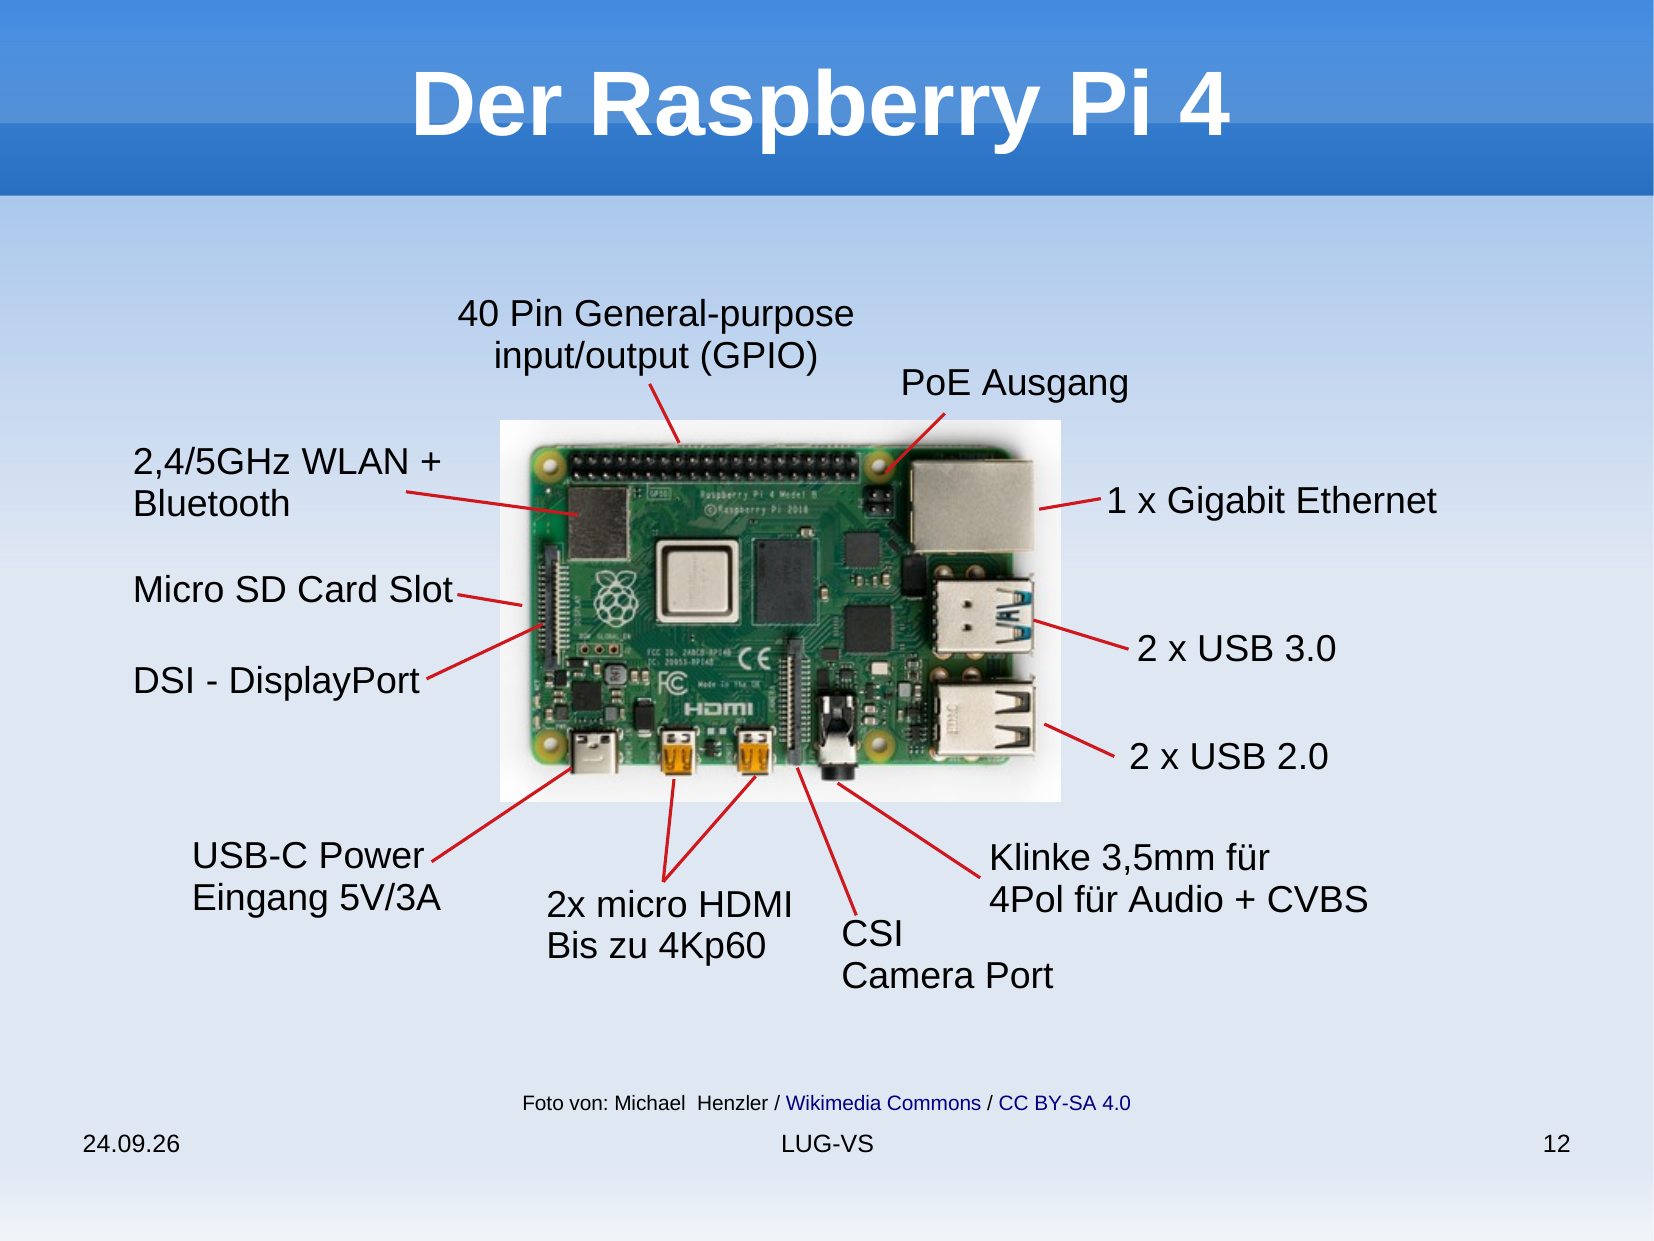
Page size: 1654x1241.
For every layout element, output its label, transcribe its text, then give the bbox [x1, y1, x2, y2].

text_box 1 x Gigabit Ethernet [1091, 472, 1453, 556]
text_box USB-C Power Eingang 5V/3A [177, 826, 457, 926]
text_box 2x micro HDMI Bis zu 4Kp60 [531, 875, 809, 975]
text_box 2 x USB 3.0 [1122, 620, 1352, 677]
text_box 2 x USB 2.0 [1114, 727, 1344, 785]
text_box DSI - DisplayPort [118, 651, 436, 709]
title Der Raspberry Pi 4 [76, 0, 1565, 208]
text_box PoE Ausgang [885, 353, 1145, 411]
text_box Klinke 3,5mm für 4Pol für Audio + CVBS [974, 829, 1385, 928]
text_box CSI Camera Port [826, 905, 1069, 1004]
text_box 2,4/5GHz WLAN + Bluetooth [118, 432, 458, 532]
text_box Micro SD Card Slot [118, 561, 469, 618]
text_box 40 Pin General-purpose input/output (GPIO) [442, 285, 870, 384]
text_box Foto von: Michael Henzler / Wikimedia Commons / CC BY-SA 4.0 [507, 1083, 1152, 1123]
picture [0, 0, 1654, 1241]
